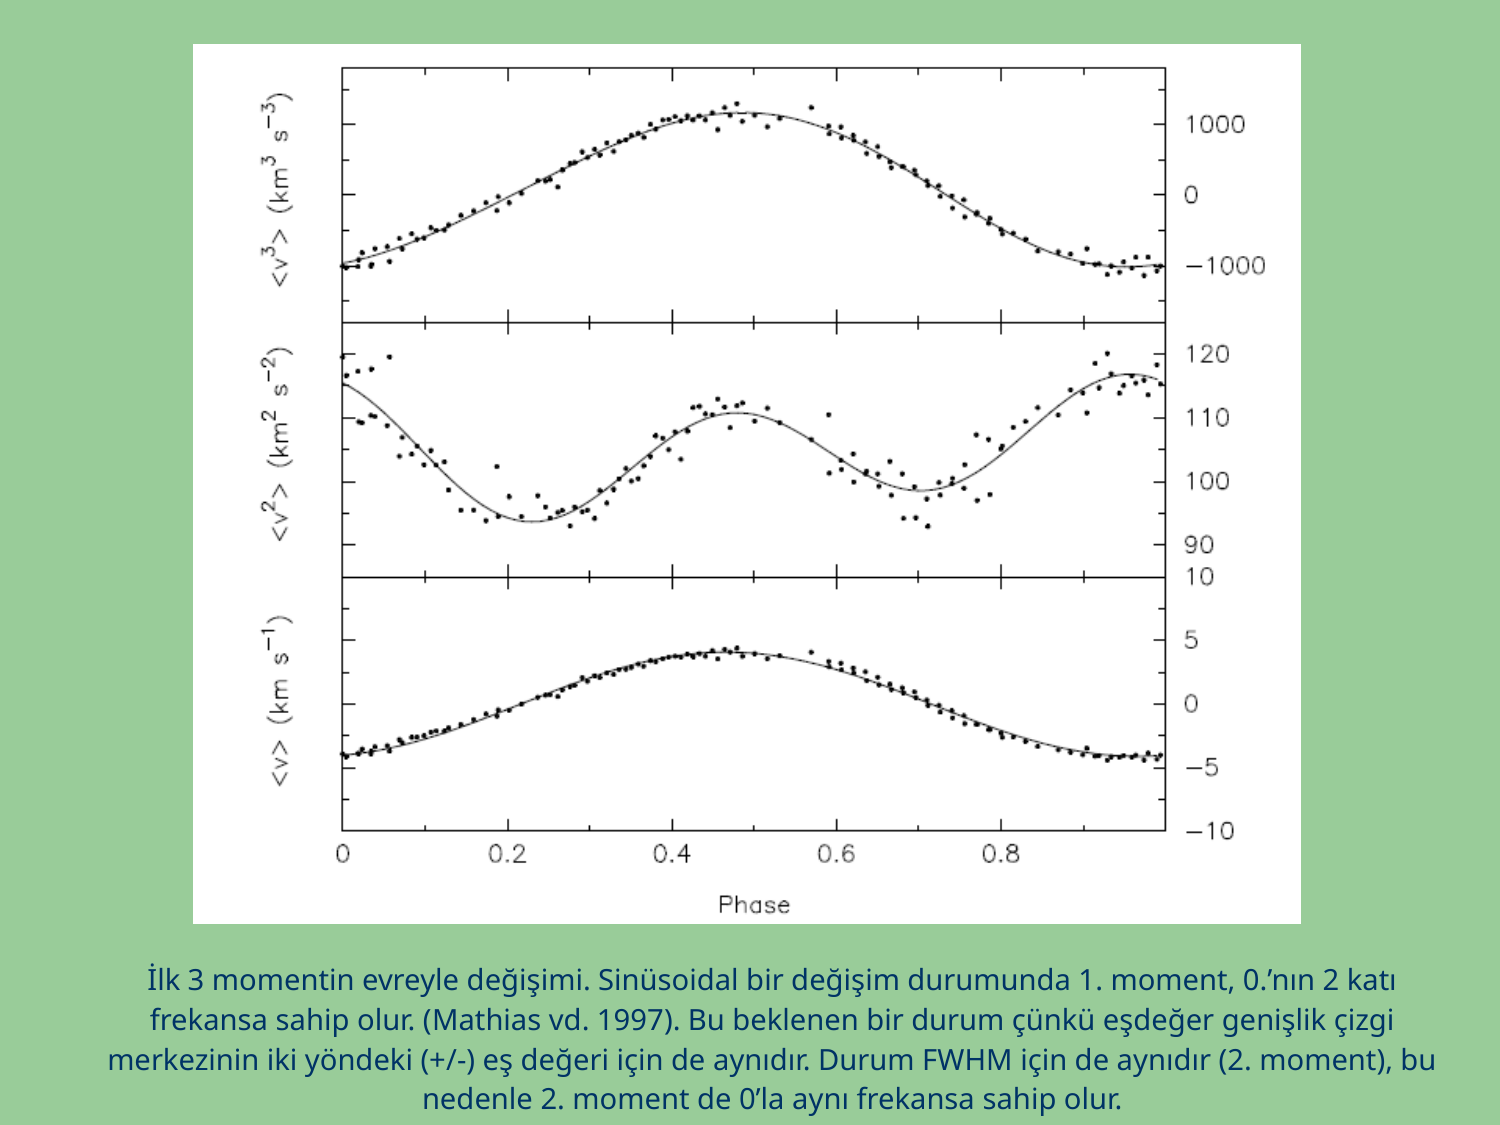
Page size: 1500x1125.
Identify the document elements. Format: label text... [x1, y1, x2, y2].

picture [193, 44, 1301, 924]
text_box İlk 3 momentin evreyle değişimi. Sinüsoidal bir değişim durumunda 1. moment, 0.’nın 2 katı frekansa sahip olur. (Mathias vd. 1997). Bu beklenen bir durum çünkü eşdeğer genişlik çizgi merkezinin iki yöndeki (+/-) eş değeri için de aynıdır. Durum FWHM için de aynıdır (2. moment), bu nedenle 2. moment de 0’la aynı frekansa sahip olur. [75, 951, 1471, 1110]
